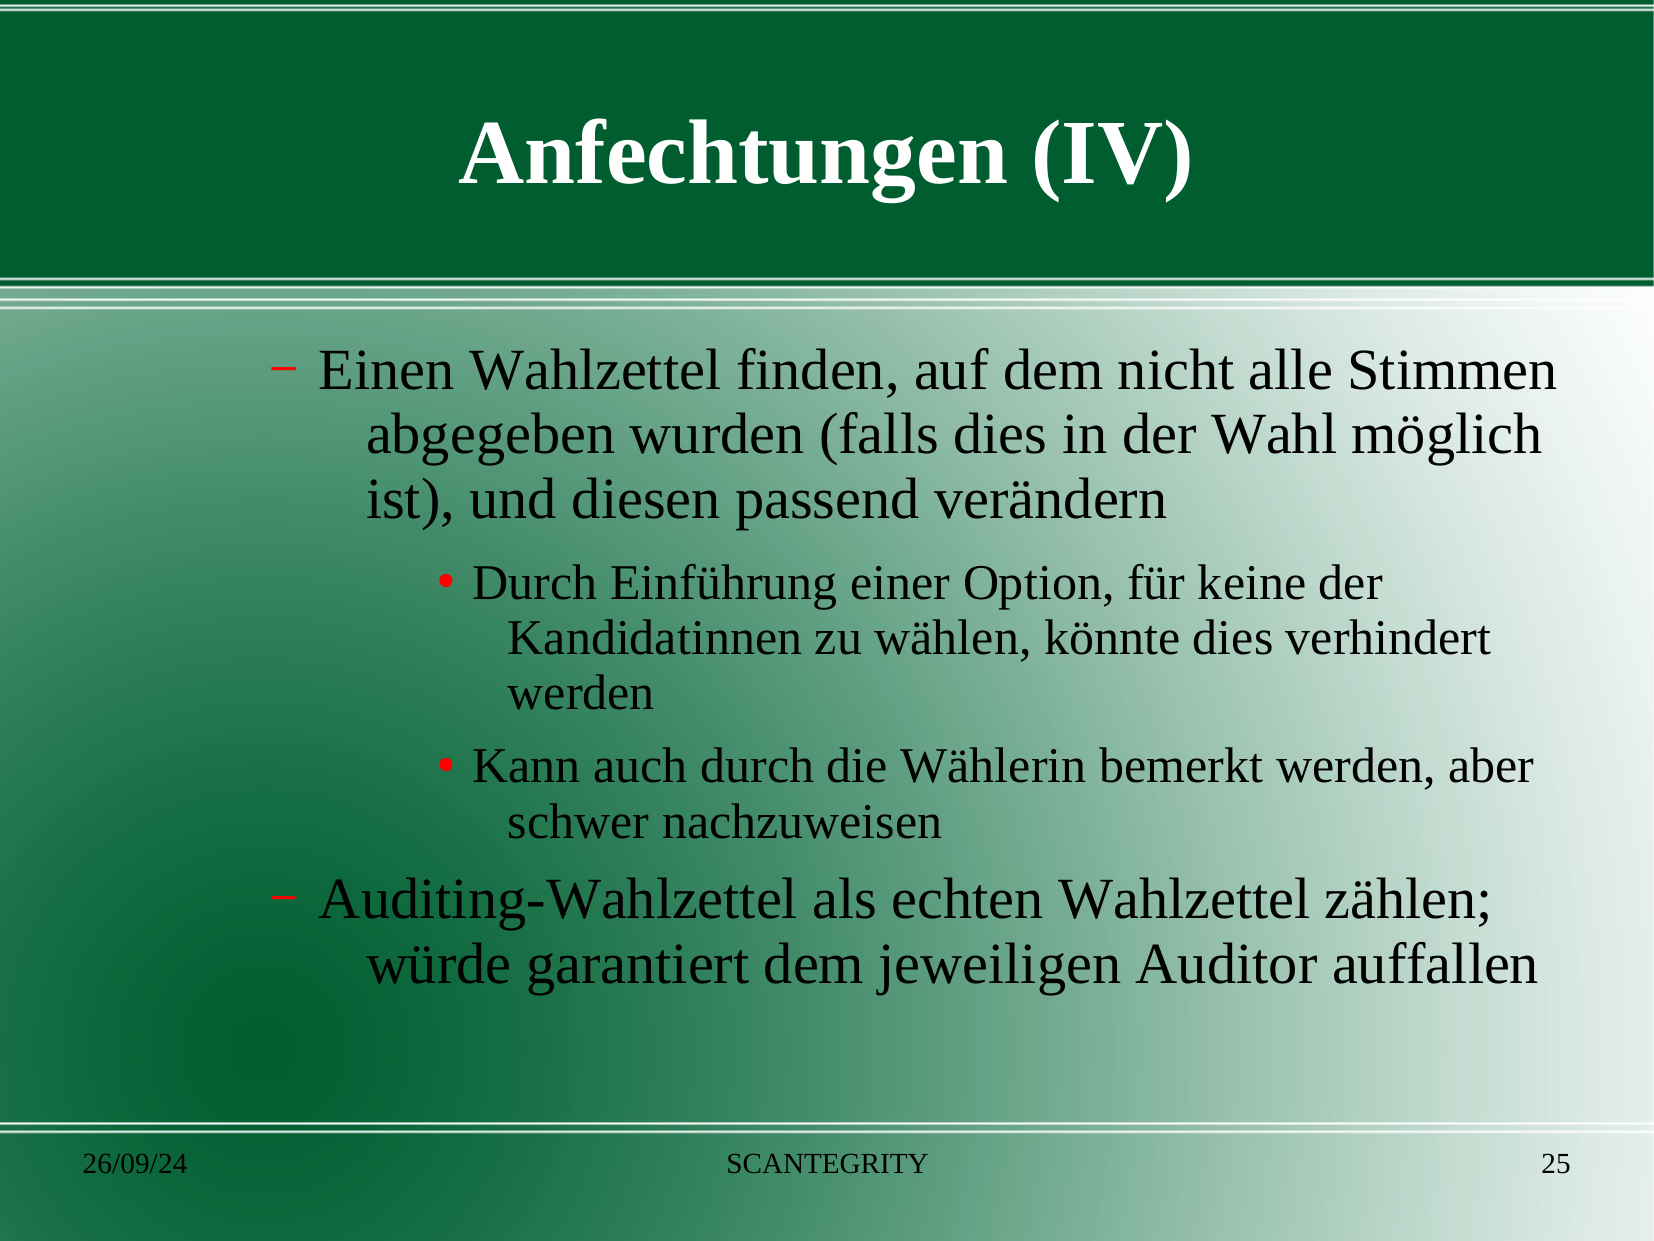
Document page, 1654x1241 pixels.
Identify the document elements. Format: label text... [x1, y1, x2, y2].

picture [0, 0, 1654, 1241]
title Anfechtungen (IV) [82, 56, 1571, 250]
list Einen Wahlzettel finden, auf dem nicht alle Stimmen abgegeben wurden (falls dies in der Wahl möglich ist), und diesen passend verändern Durch Einführung einer Option, für keine der Kandidatinnen zu wählen, könnte dies verhindert werden Kann auch durch die Wählerin bemerkt werden, aber schwer nachzuweisen Auditing-Wahlzettel als echten Wahlzettel zählen; würde garantiert dem jeweiligen Auditor auffallen [82, 337, 1571, 1037]
